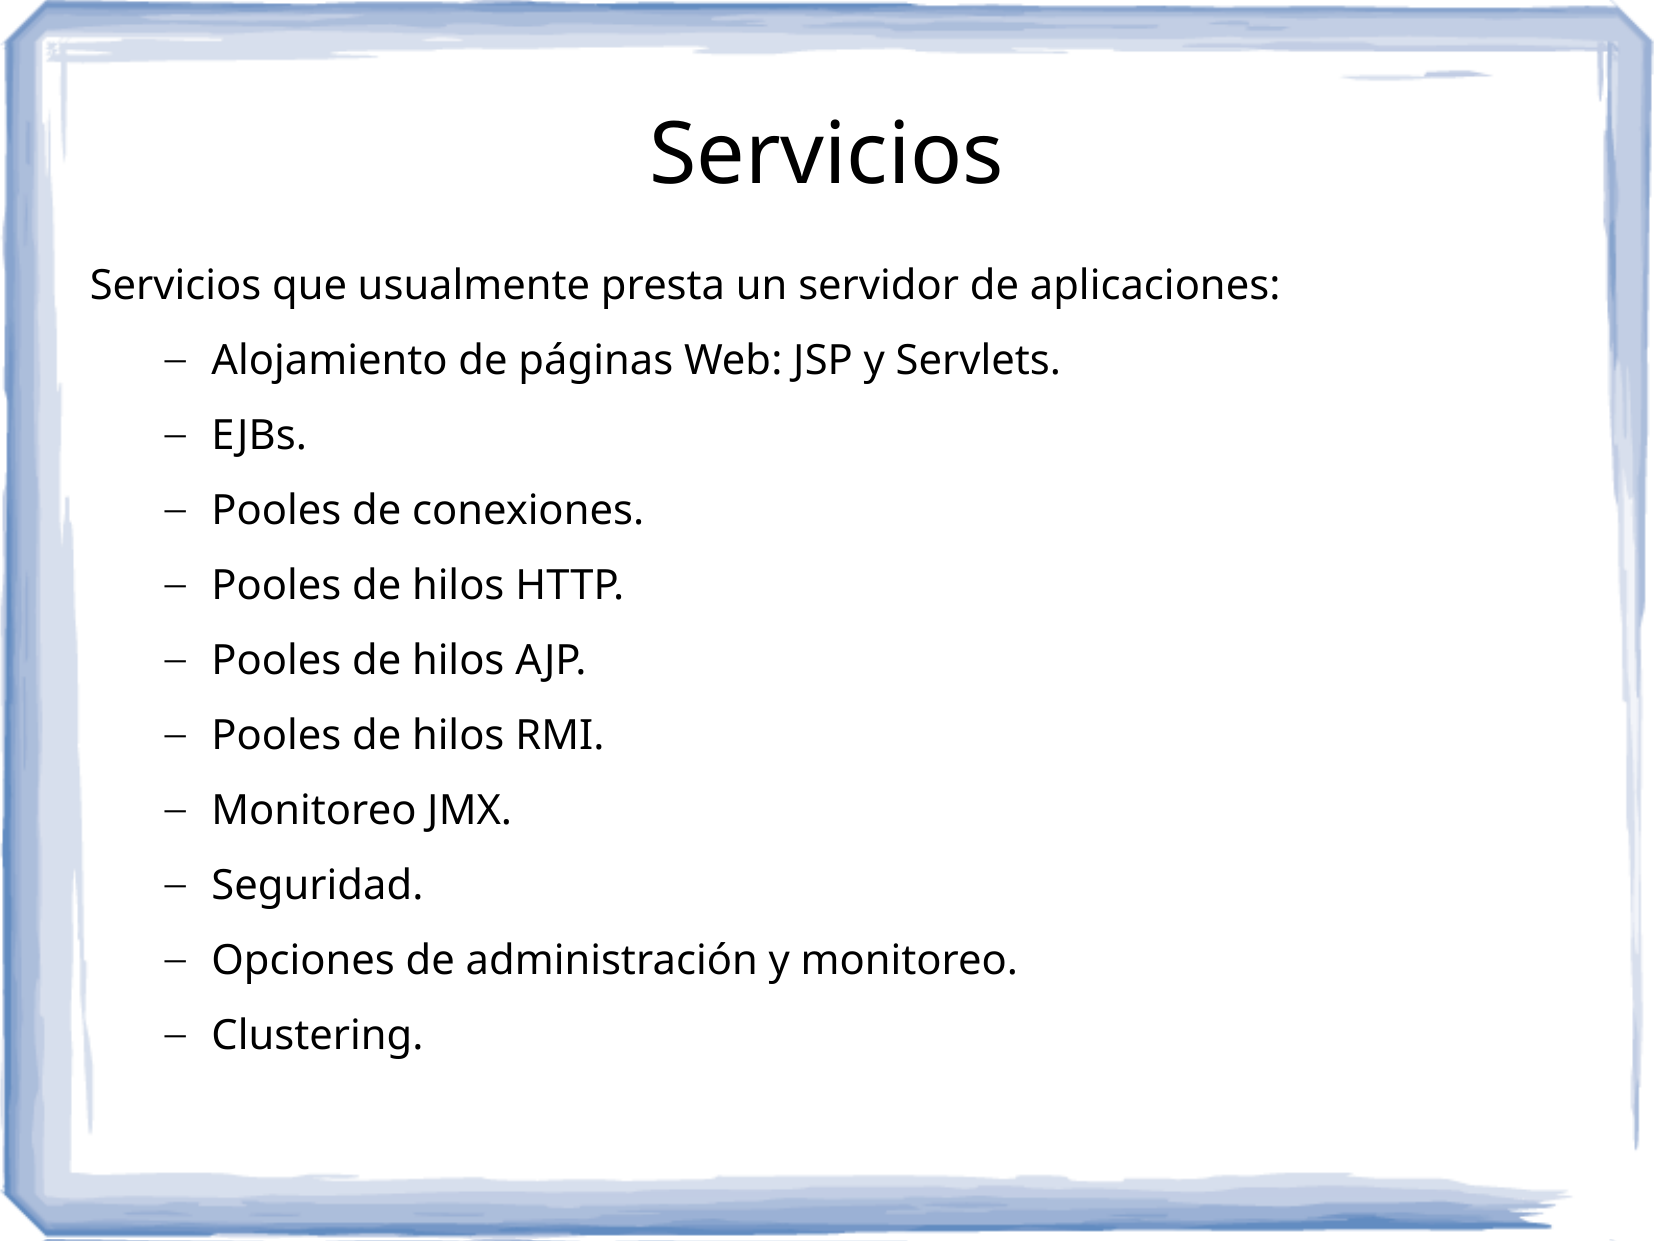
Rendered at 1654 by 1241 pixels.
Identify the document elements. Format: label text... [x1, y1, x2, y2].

picture [0, 0, 1654, 1241]
title Servicios [82, 75, 1571, 226]
text_box Servicios que usualmente presta un servidor de aplicaciones: Alojamiento de páginas Web: JSP y Servlets. EJBs. Pooles de conexiones. Pooles de hilos HTTP. Pooles de hilos AJP. Pooles de hilos RMI. Monitoreo JMX. Seguridad. Opciones de administración y monitoreo. Clustering. [75, 224, 1426, 1023]
